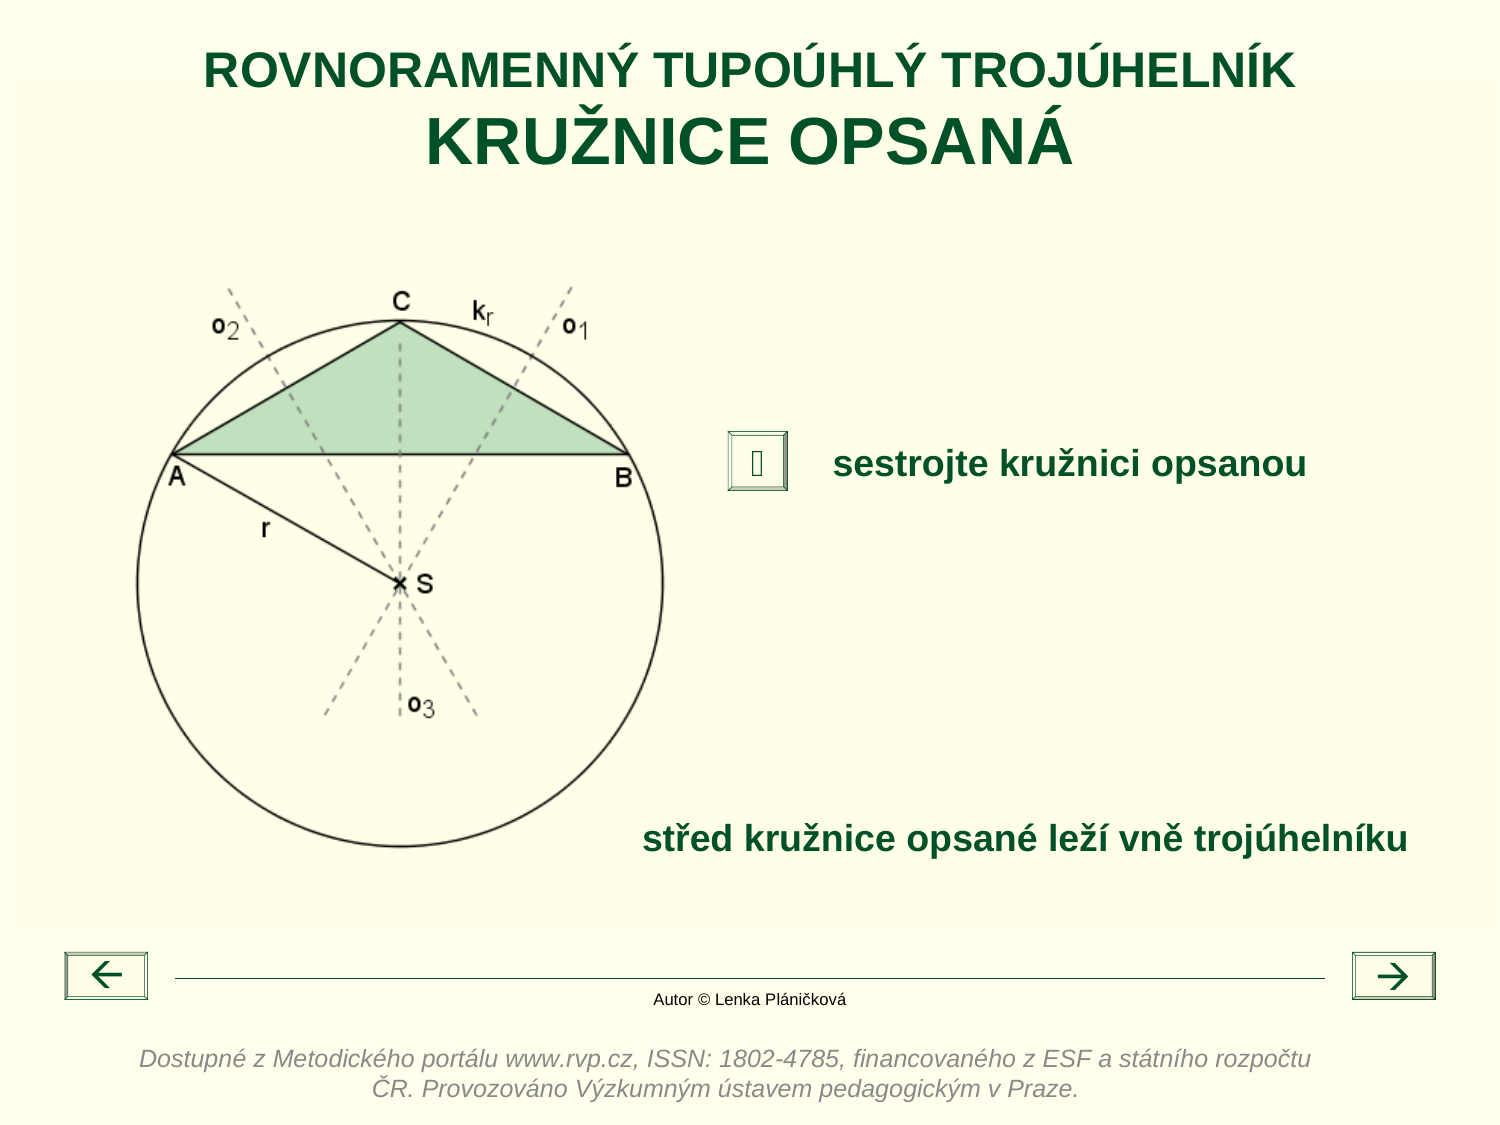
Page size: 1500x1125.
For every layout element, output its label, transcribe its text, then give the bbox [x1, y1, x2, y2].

text_box  [732, 436, 783, 486]
text_box  [68, 956, 144, 996]
text_box střed kružnice opsané leží vně trojúhelníku [627, 806, 1500, 867]
text_box ROVNORAMENNÝ TUPOÚHLÝ TROJÚHELNÍK KRUŽNICE OPSANÁ [22, 31, 1479, 185]
picture [17, 80, 1494, 928]
text_box Dostupné z Metodického portálu www.rvp.cz, ISSN: 1802-4785, financovaného z ESF a státního rozpočtu ČR. Provozováno Výzkumným ústavem pedagogickým v Praze. [105, 1042, 1348, 1103]
text_box  [1356, 956, 1432, 996]
text_box sestrojte kružnici opsanou [817, 431, 1387, 493]
text_box Autor © Lenka Pláničková [171, 981, 1329, 1017]
